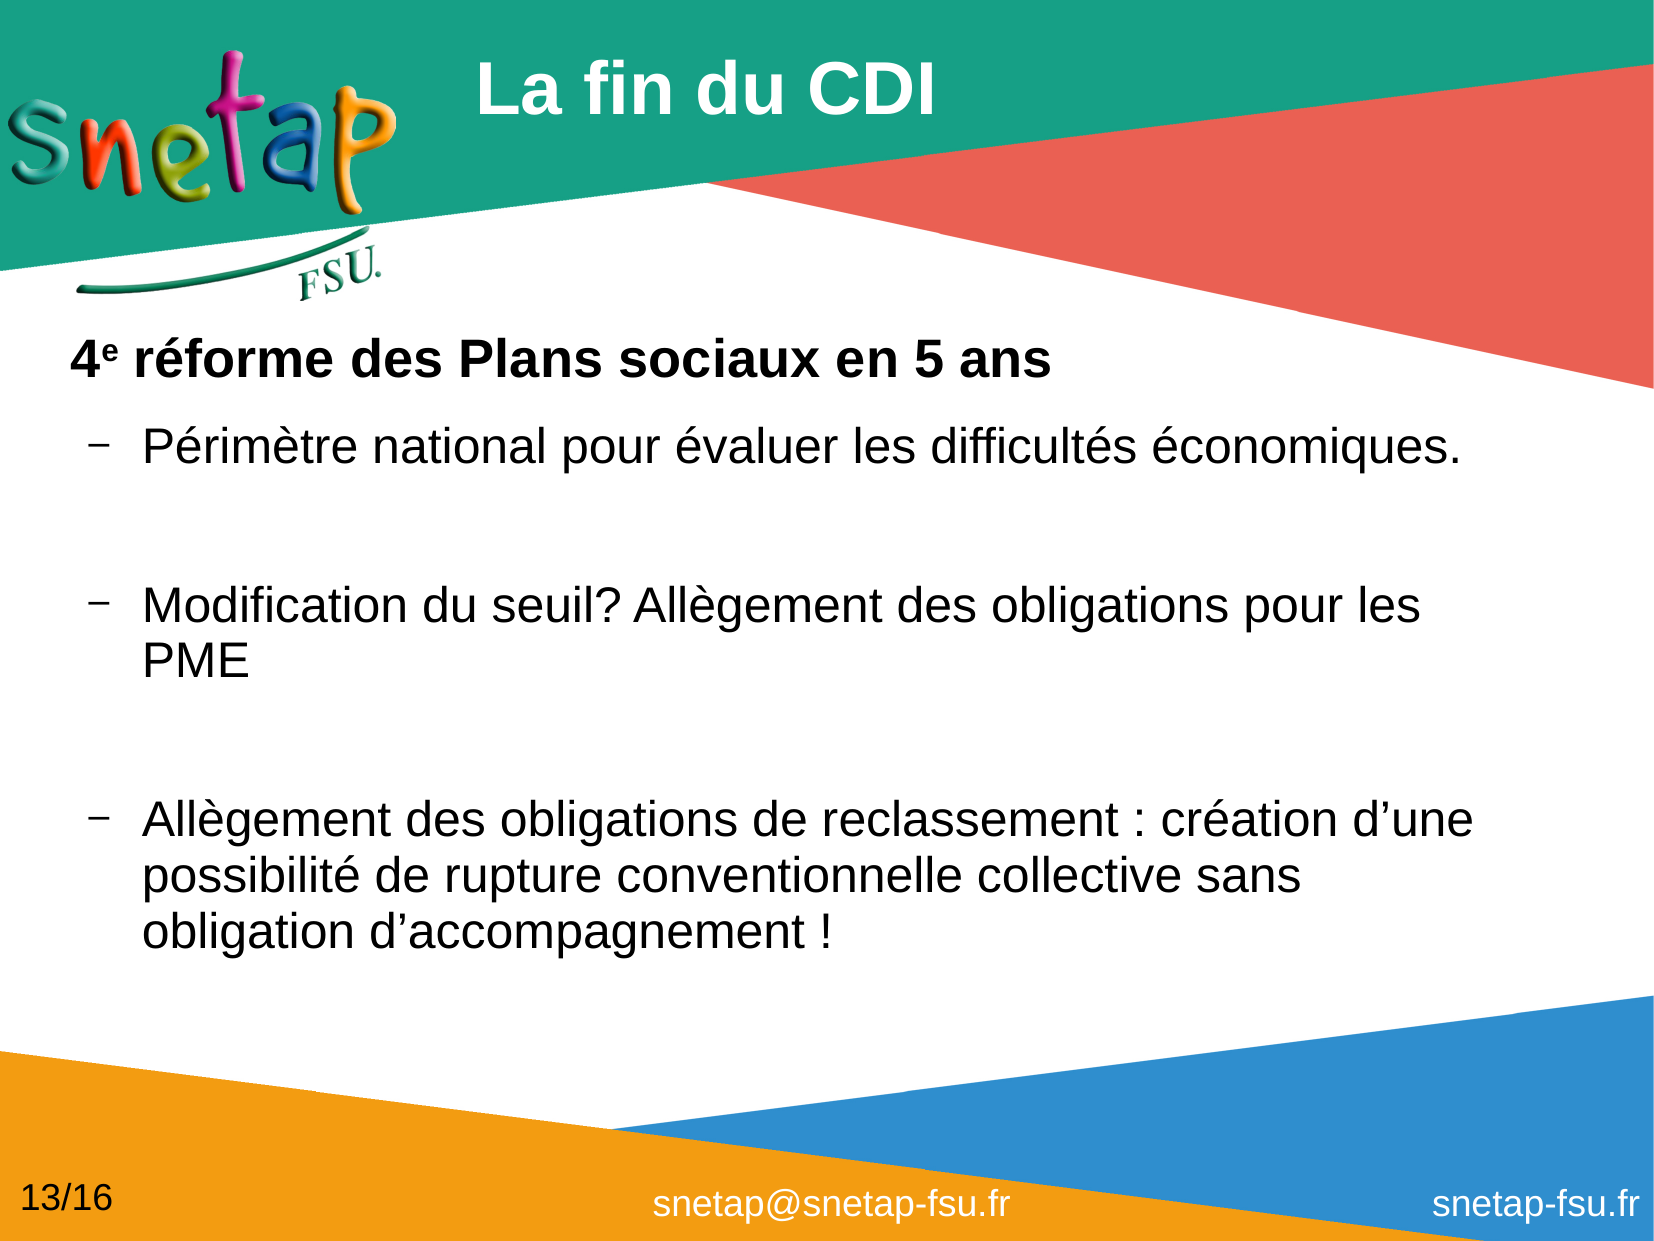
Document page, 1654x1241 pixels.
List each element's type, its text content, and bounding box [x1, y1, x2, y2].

list 4e réforme des Plans sociaux en 5 ans Périmètre national pour évaluer les difficultés économiques. Modification du seuil? Allègement des obligations pour les PME Allègement des obligations de reclassement : création d’une possibilité de rupture conventionnelle collective sans obligation d’accompagnement ! [0, 242, 1489, 1158]
picture [0, 0, 1654, 1241]
text_box La fin du CDI [460, 0, 1654, 237]
